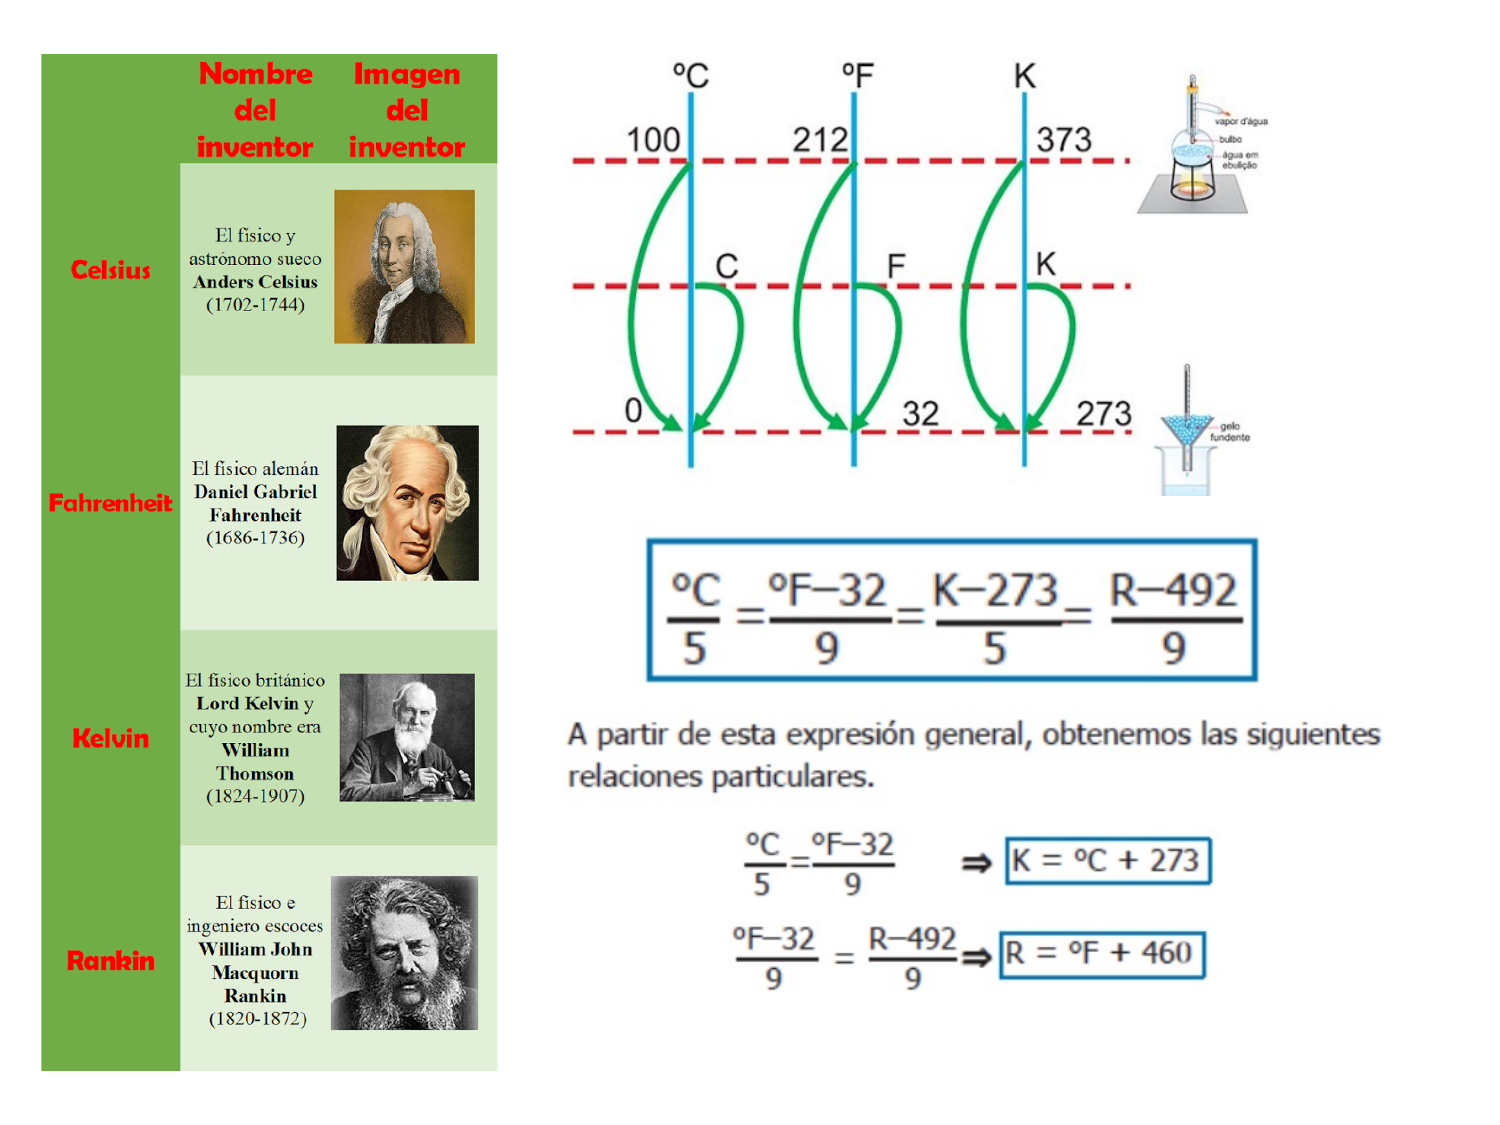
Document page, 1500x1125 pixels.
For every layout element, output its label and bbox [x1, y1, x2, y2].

picture [552, 515, 1400, 1009]
picture [41, 54, 498, 1071]
picture [546, 54, 1297, 496]
